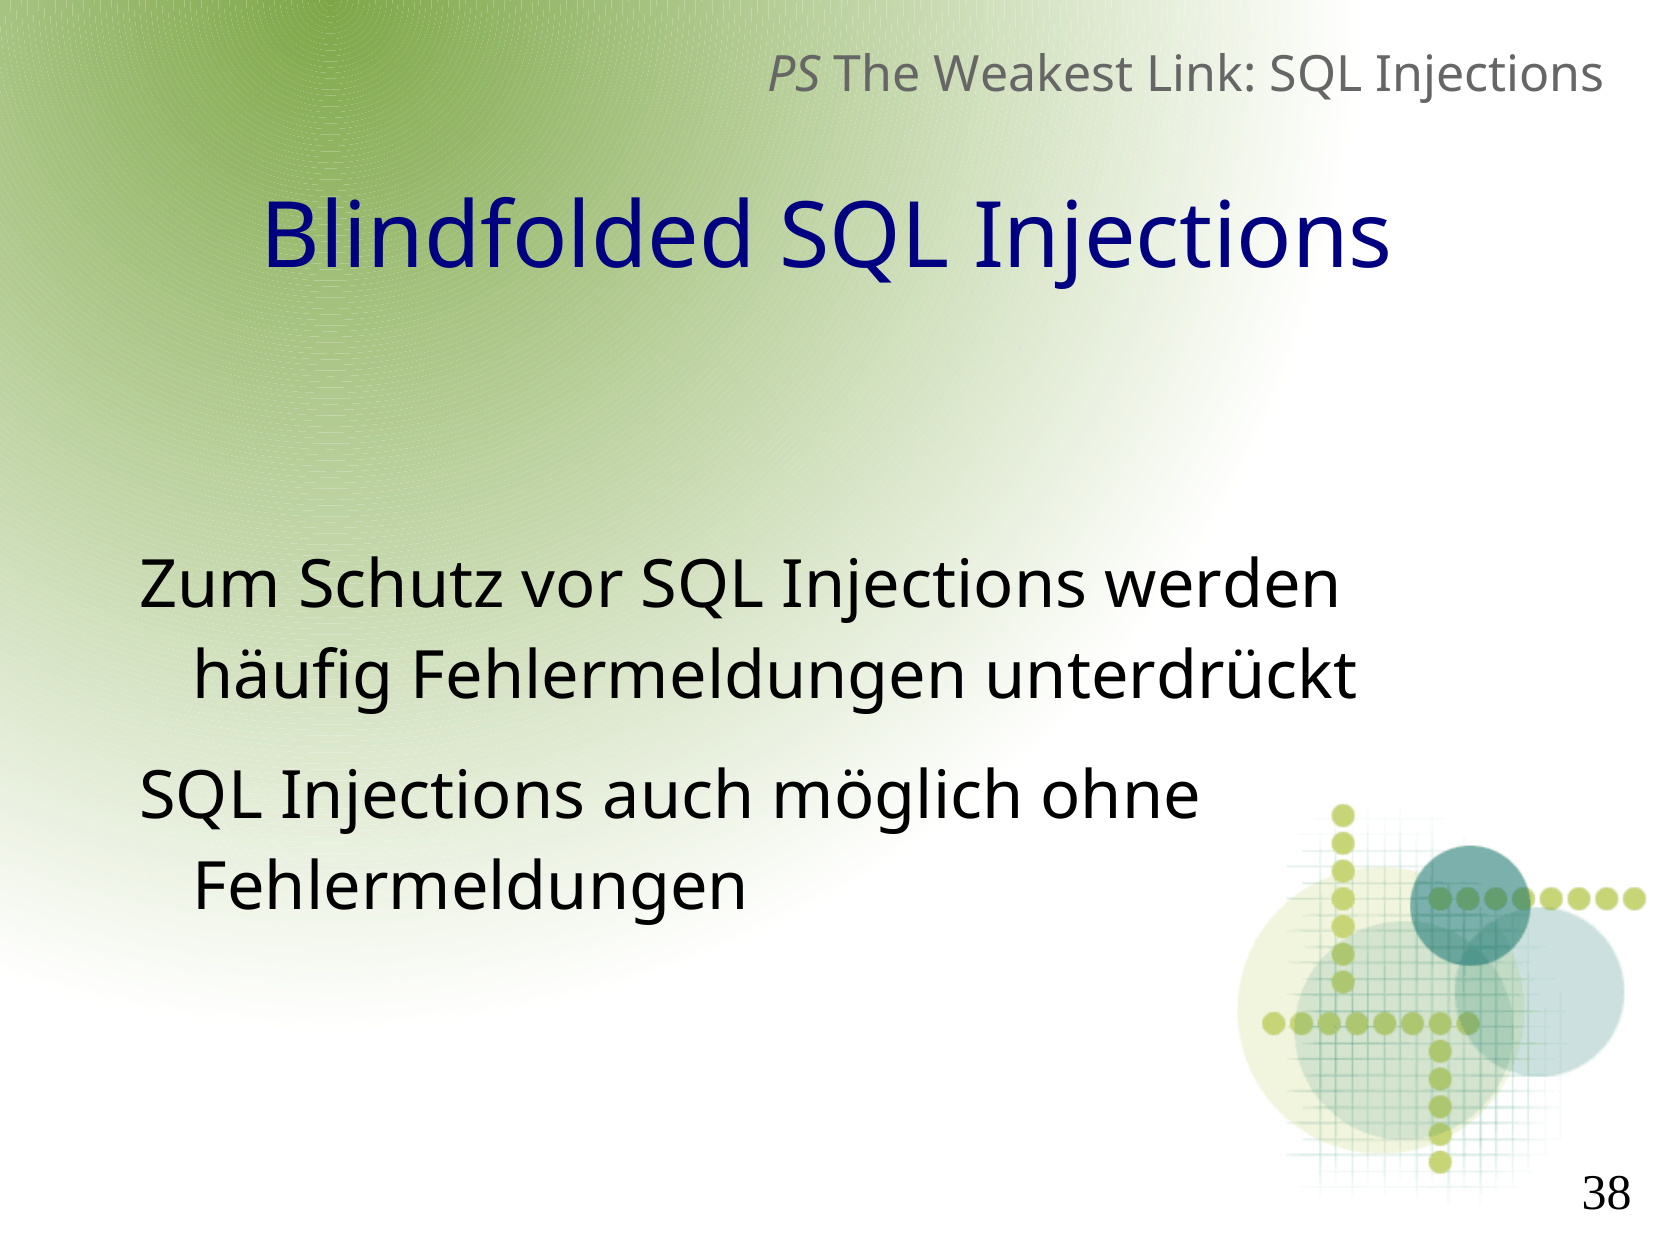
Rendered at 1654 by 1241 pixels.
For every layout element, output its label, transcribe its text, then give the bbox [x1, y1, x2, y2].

title Blindfolded SQL Injections [121, 127, 1534, 336]
list Zum Schutz vor SQL Injections werden häufig Fehlermeldungen unterdrückt SQL Injections auch möglich ohne Fehlermeldungen [121, 536, 1534, 934]
picture [1224, 792, 1654, 1211]
